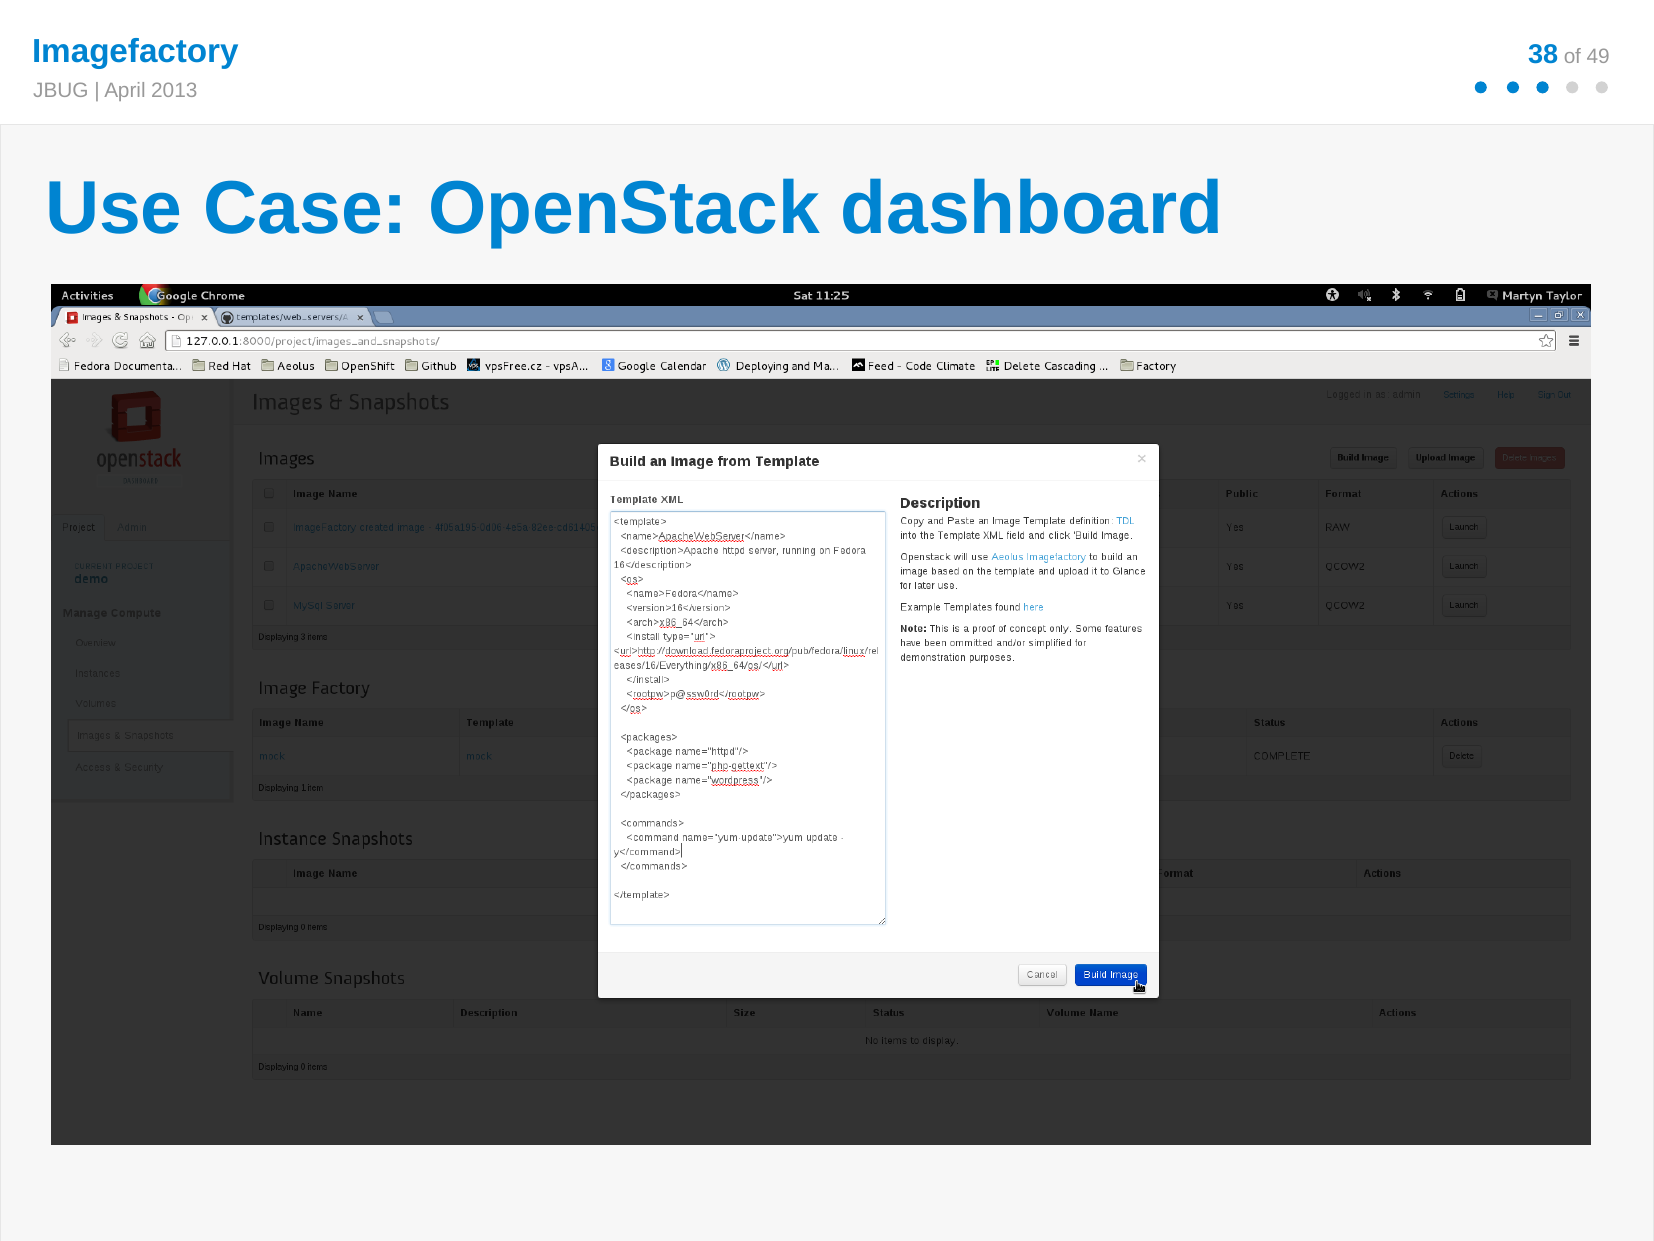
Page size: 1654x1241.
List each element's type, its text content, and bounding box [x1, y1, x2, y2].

text_box [1474, 81, 1487, 94]
text_box [0, 124, 1654, 1241]
text_box [1536, 81, 1549, 94]
title <number> of 49 [1489, 31, 1610, 78]
text_box [1506, 81, 1520, 94]
text_box [1595, 81, 1608, 94]
title Use Case: OpenStack dashboard [45, 165, 1624, 250]
picture [51, 284, 1591, 1145]
title Imagefactory [32, 32, 421, 70]
text_box [1566, 81, 1579, 94]
title JBUG | April 2013 [33, 75, 1090, 106]
